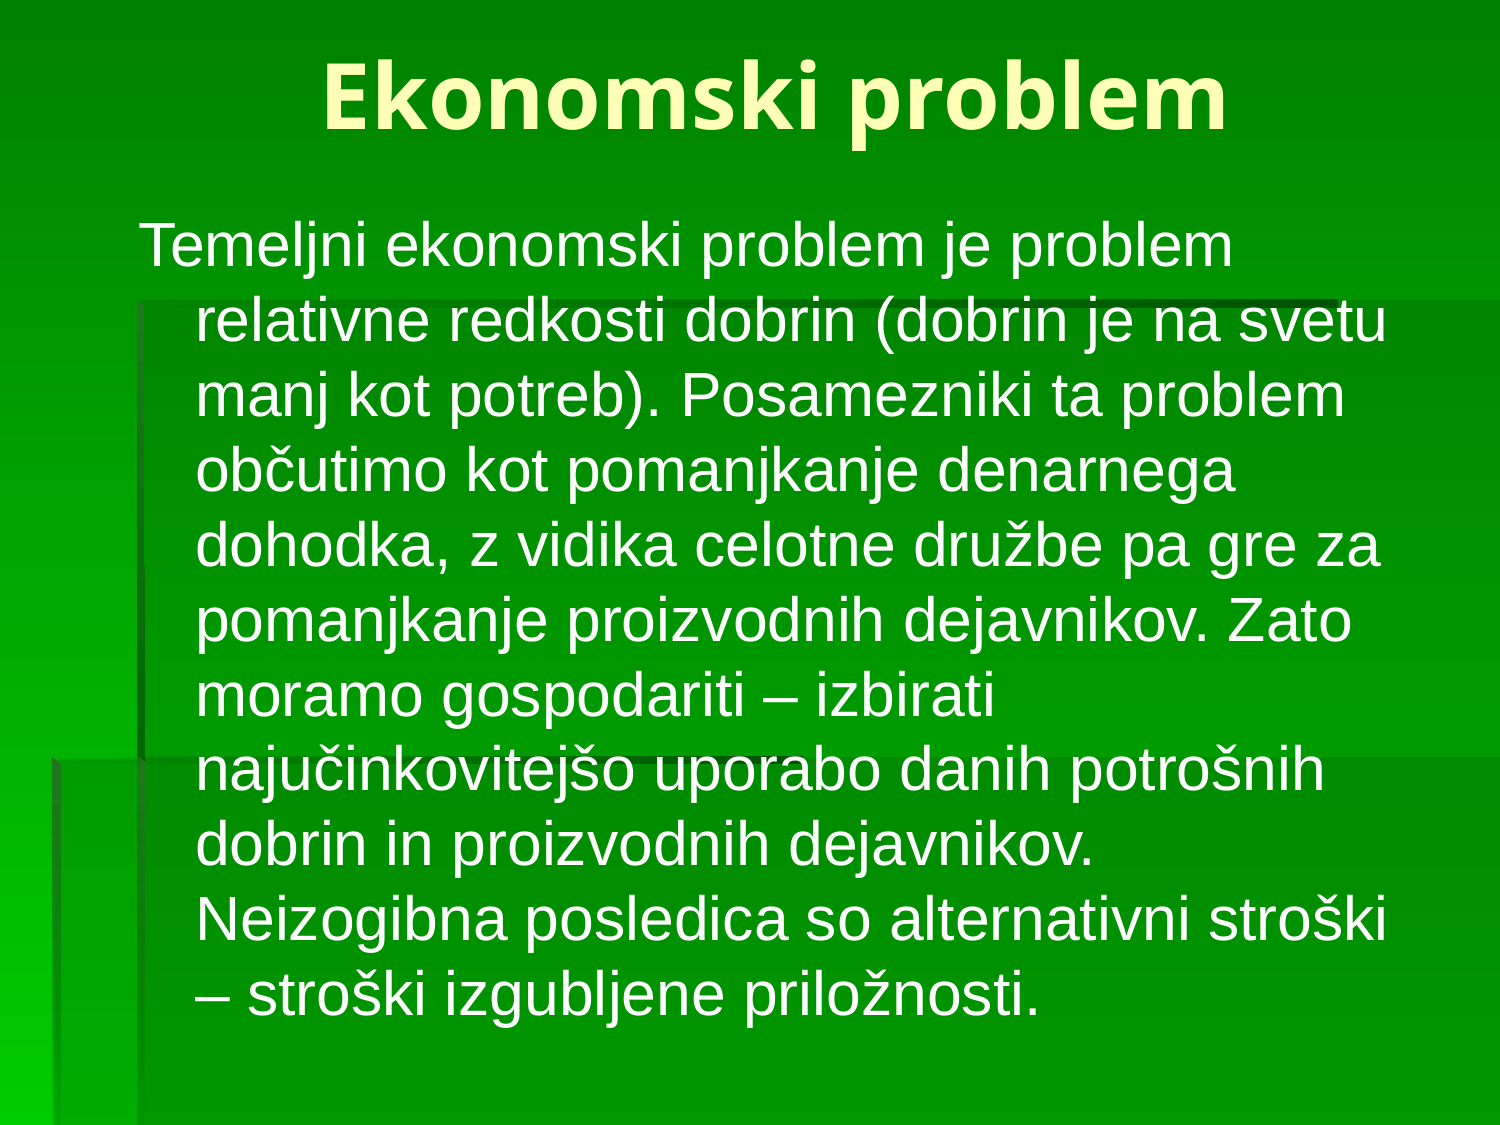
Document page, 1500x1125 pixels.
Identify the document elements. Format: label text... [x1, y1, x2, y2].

list Temeljni ekonomski problem je problem relativne redkosti dobrin (dobrin je na svetu manj kot potreb). Posamezniki ta problem občutimo kot pomanjkanje denarnega dohodka, z vidika celotne družbe pa gre za pomanjkanje proizvodnih dejavnikov. Zato moramo gospodariti – izbirati najučinkovitejšo uporabo danih potrošnih dobrin in proizvodnih dejavnikov. Neizogibna posledica so alternativni stroški – stroški izgubljene priložnosti. [123, 196, 1438, 1071]
title Ekonomski problem [147, 0, 1404, 185]
